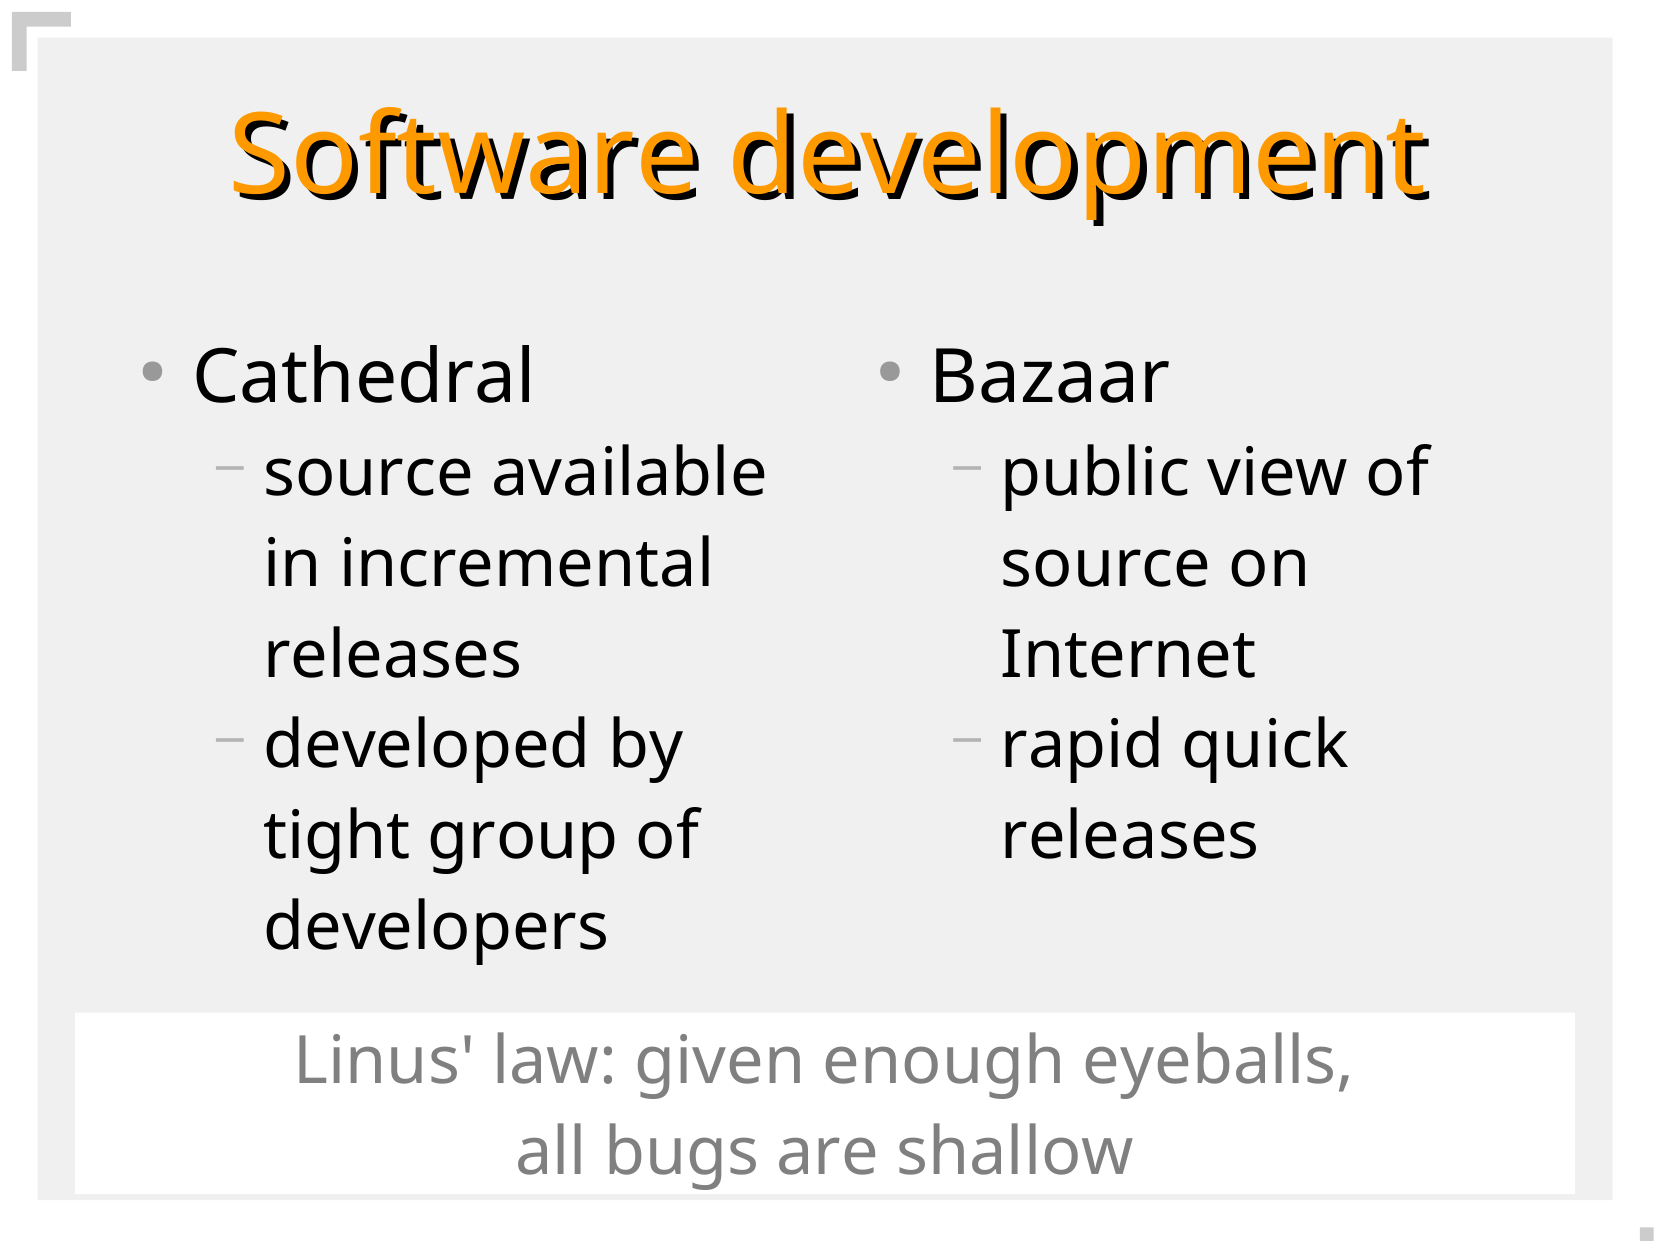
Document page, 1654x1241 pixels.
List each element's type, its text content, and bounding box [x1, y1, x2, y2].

text_box Linus' law: given enough eyeballs, all bugs are shallow [75, 1012, 1576, 1169]
list Cathedral source available in incremental releases developed by tight group of developers [121, 322, 824, 1012]
title Software development [121, 46, 1534, 254]
list Bazaar public view of source on Internet rapid quick releases [858, 322, 1562, 1012]
